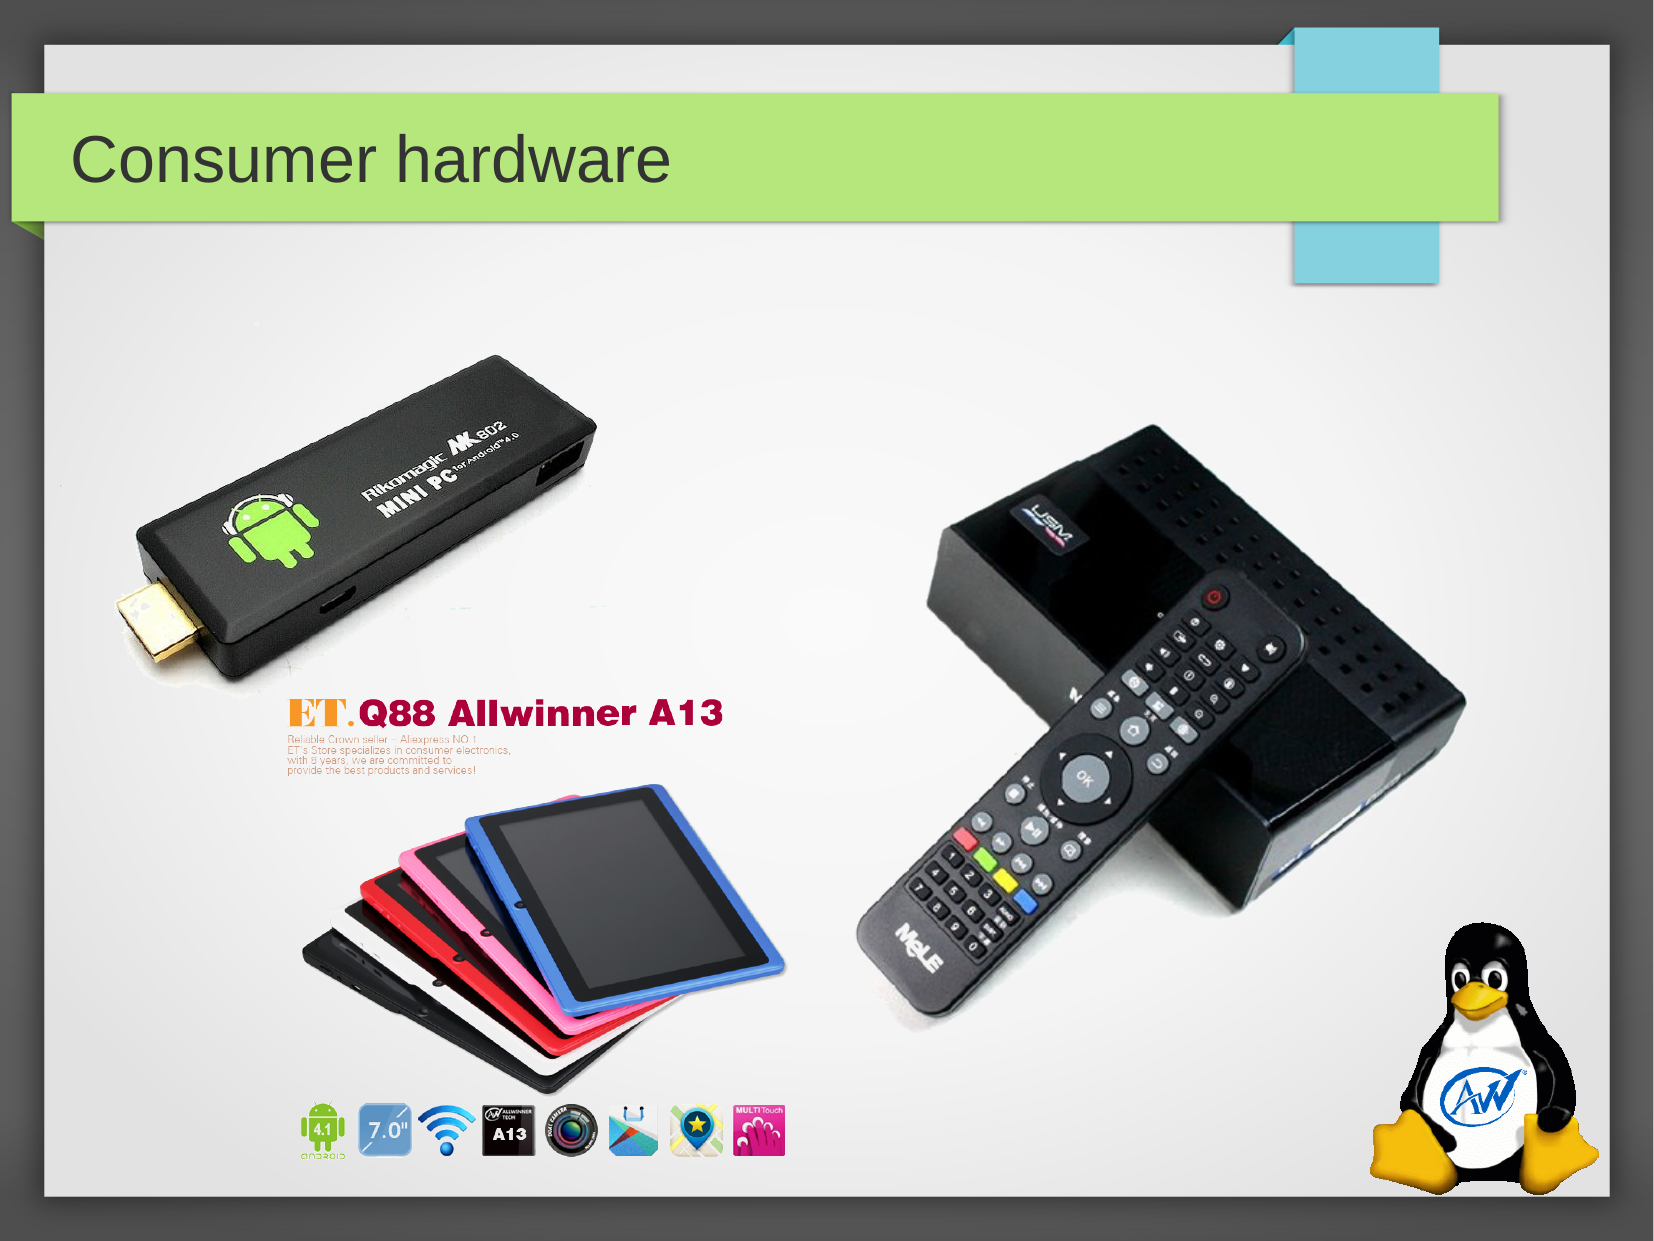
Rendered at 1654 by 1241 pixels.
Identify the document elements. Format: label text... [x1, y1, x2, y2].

title Consumer hardware [70, 106, 1229, 213]
picture [0, 0, 1654, 1241]
